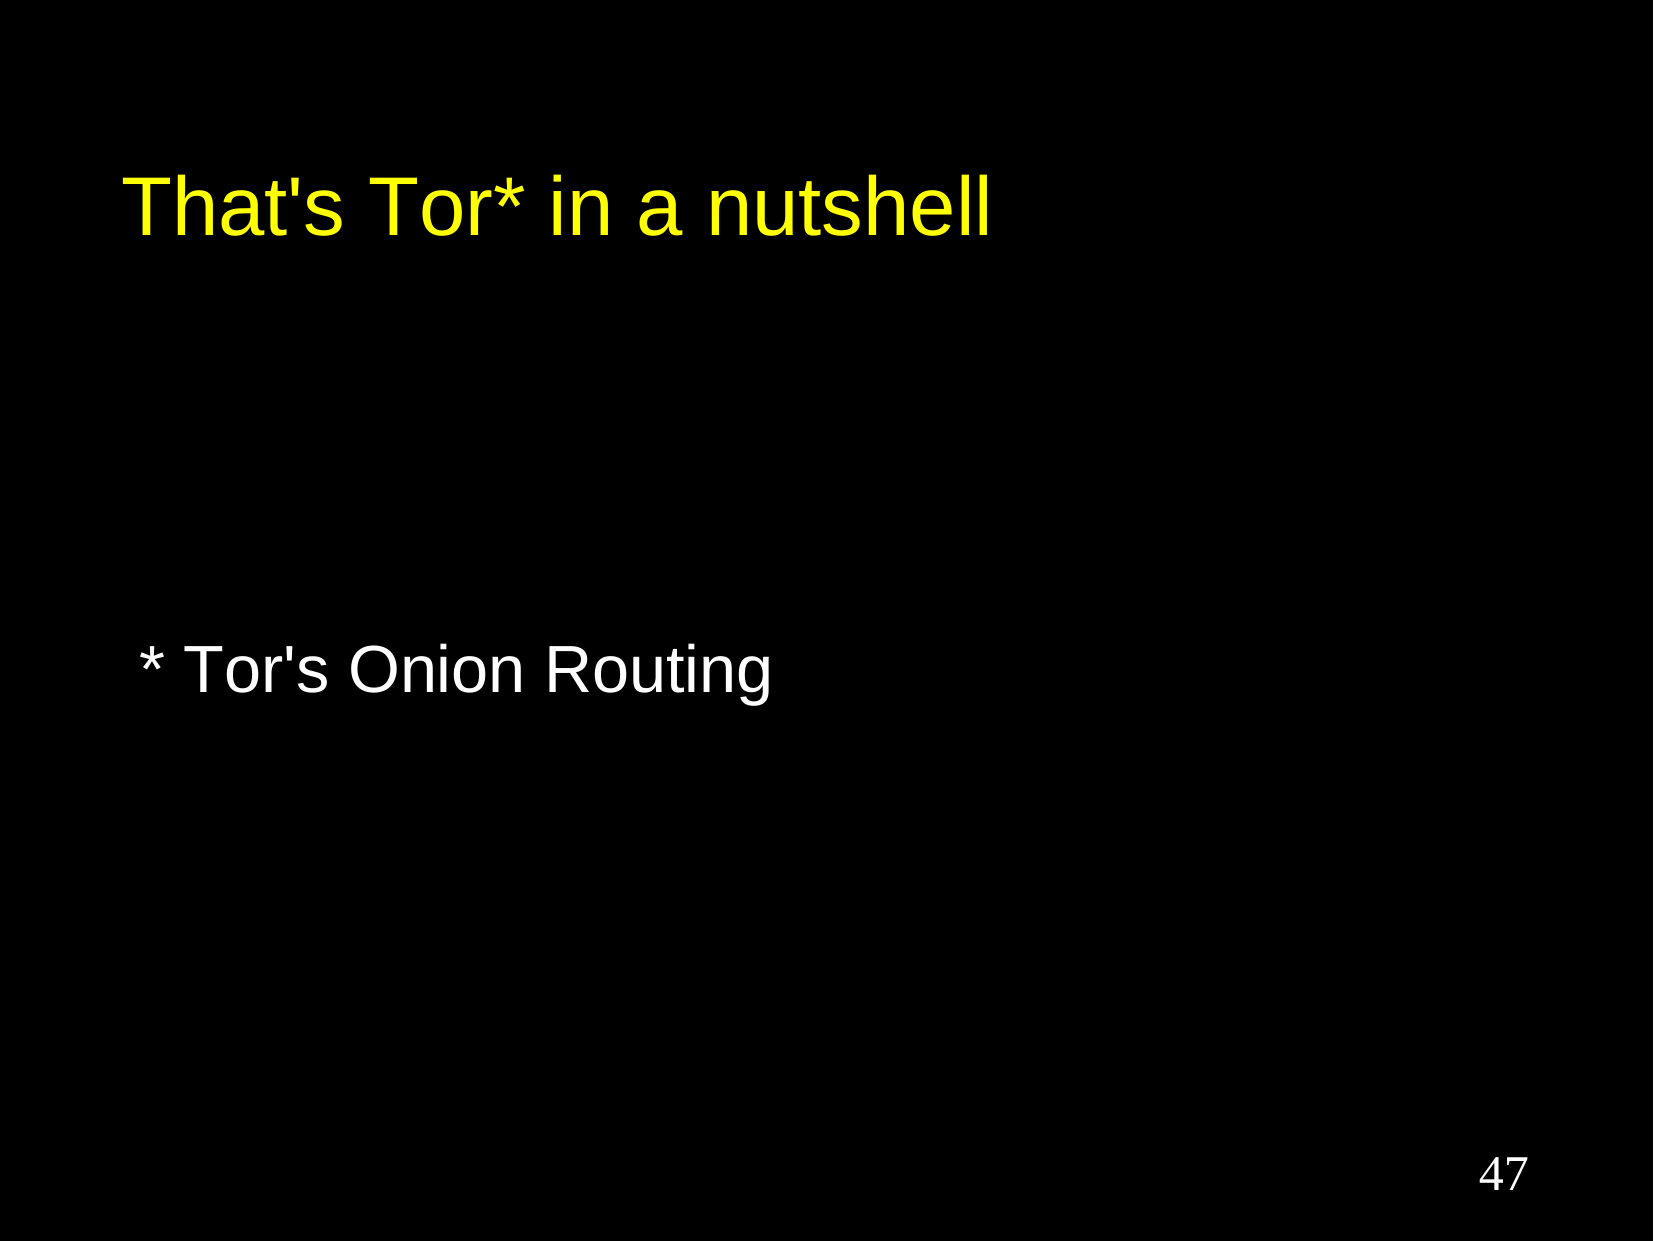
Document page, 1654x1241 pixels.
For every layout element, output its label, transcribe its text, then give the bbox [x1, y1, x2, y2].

list * Tor's Onion Routing [121, 344, 1534, 1127]
title That's Tor* in a nutshell [121, 102, 1534, 311]
